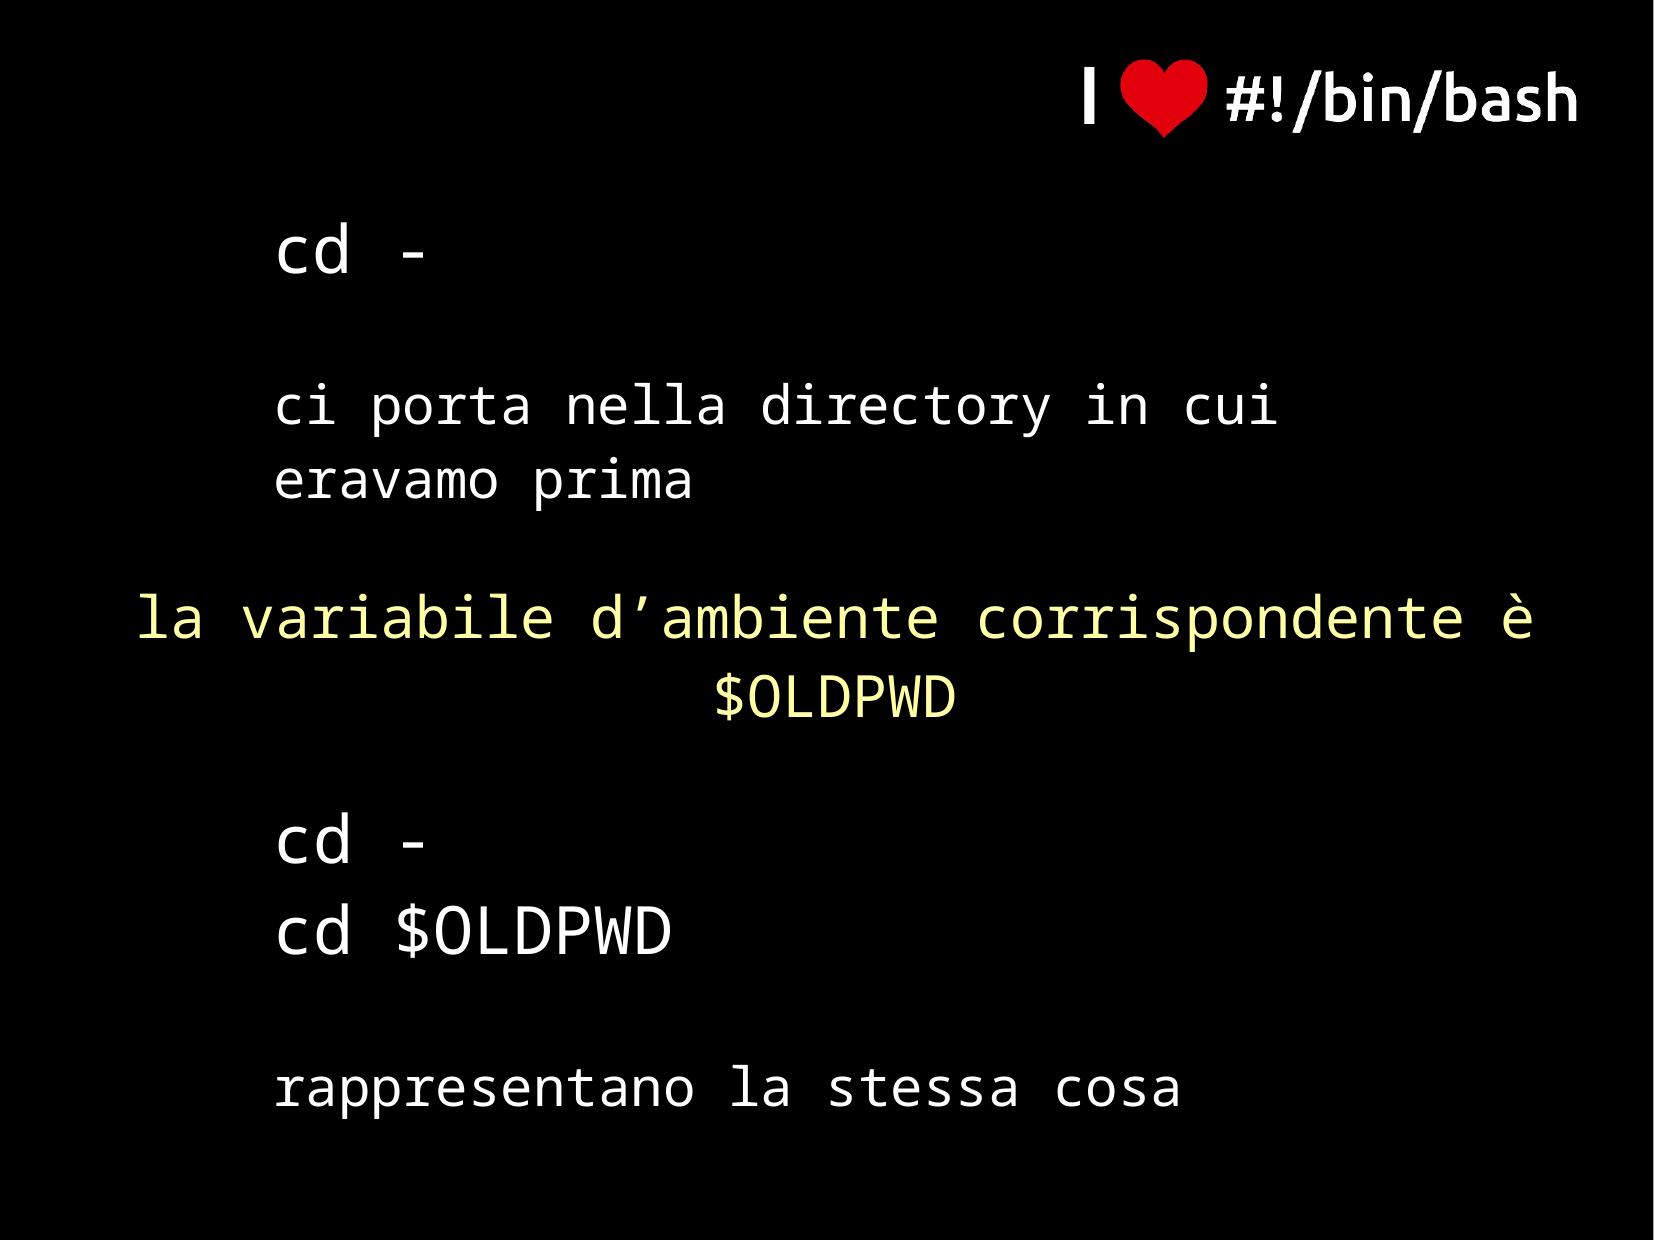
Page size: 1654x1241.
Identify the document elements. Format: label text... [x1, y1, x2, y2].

text_box la variabile d’ambiente corrispondente è $OLDPWD [108, 568, 1563, 773]
text_box cd - cd $OLDPWD rappresentano la stessa cosa [258, 785, 1367, 1082]
text_box cd - ci porta nella directory in cui eravamo prima [258, 194, 1367, 477]
picture [1064, 45, 1595, 154]
